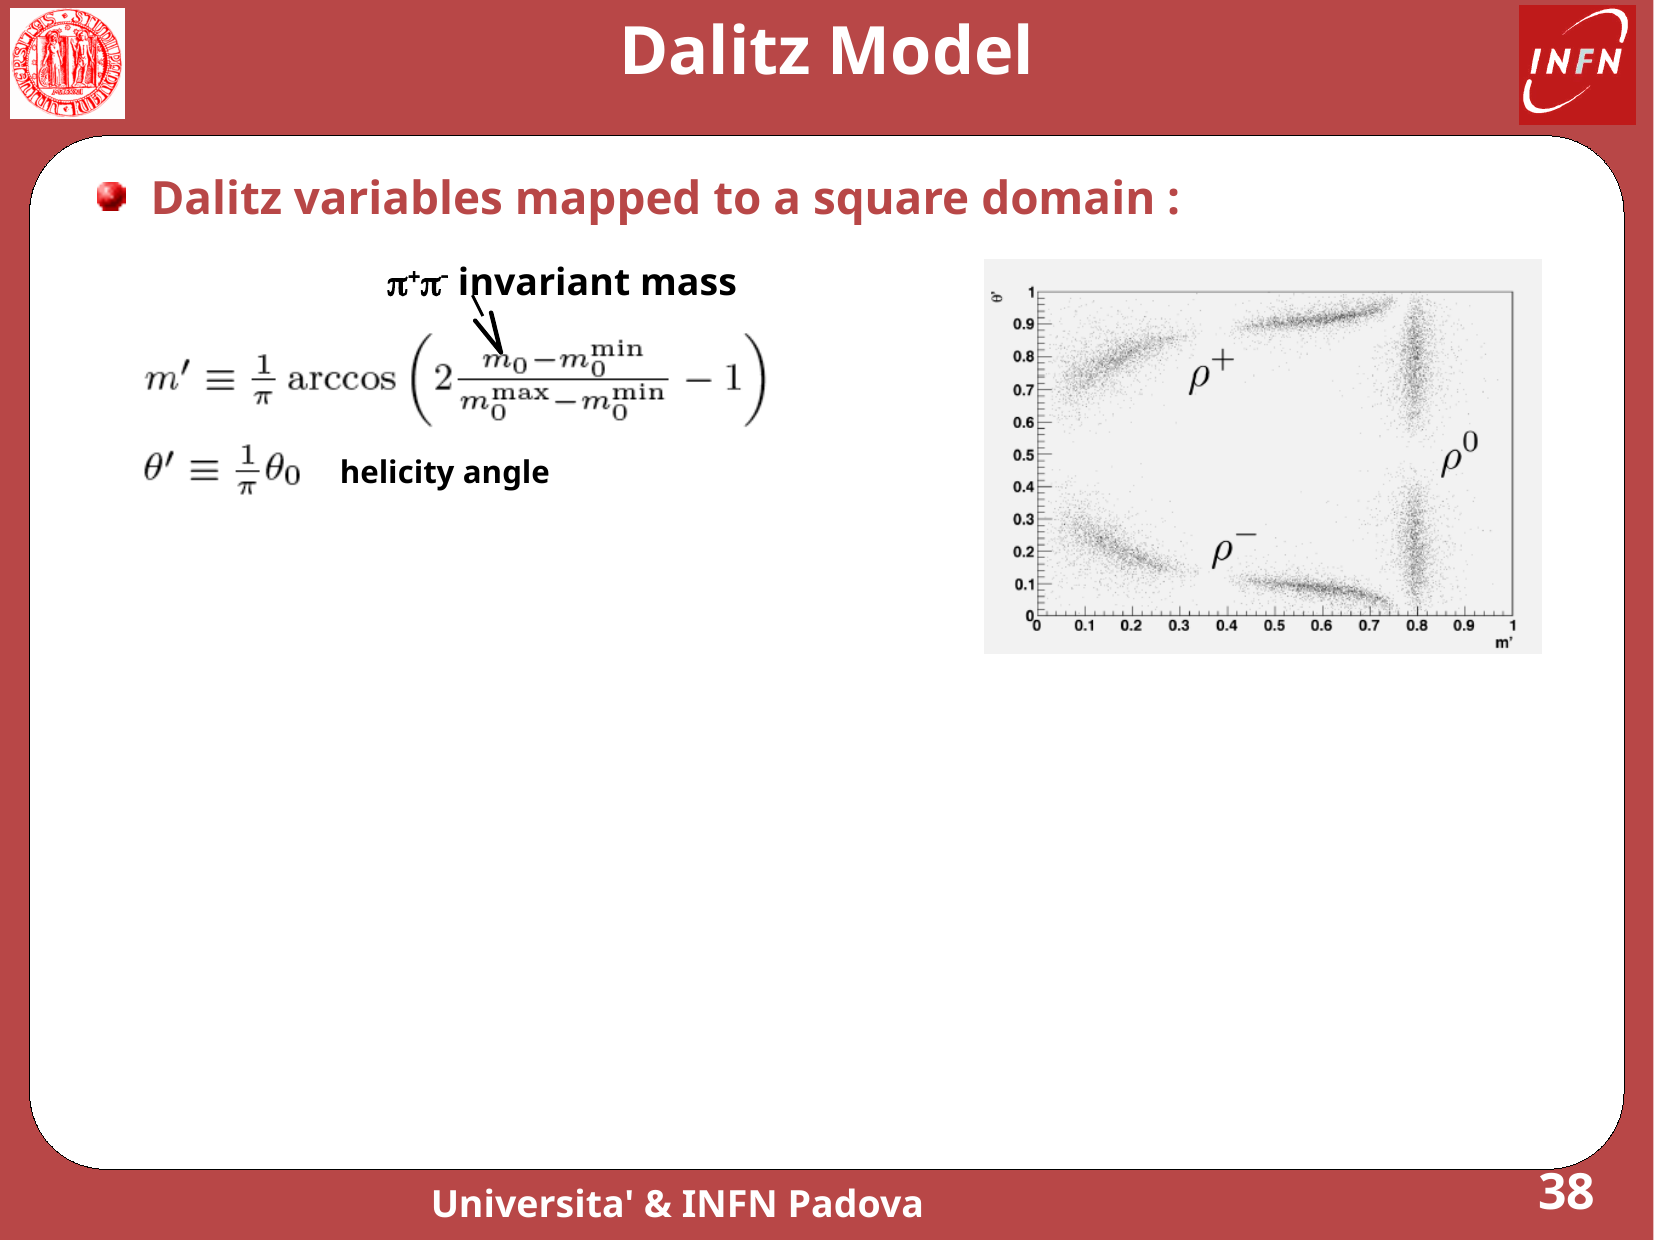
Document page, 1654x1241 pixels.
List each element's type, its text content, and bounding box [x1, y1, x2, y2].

text_box helicity angle [325, 442, 535, 506]
picture [482, 324, 495, 340]
title Dalitz Model [82, 0, 1571, 99]
text_box p+p- invariant mass [372, 248, 708, 324]
list Dalitz variables mapped to a square domain : [70, 165, 1654, 237]
picture [129, 324, 827, 498]
picture [984, 259, 1542, 654]
